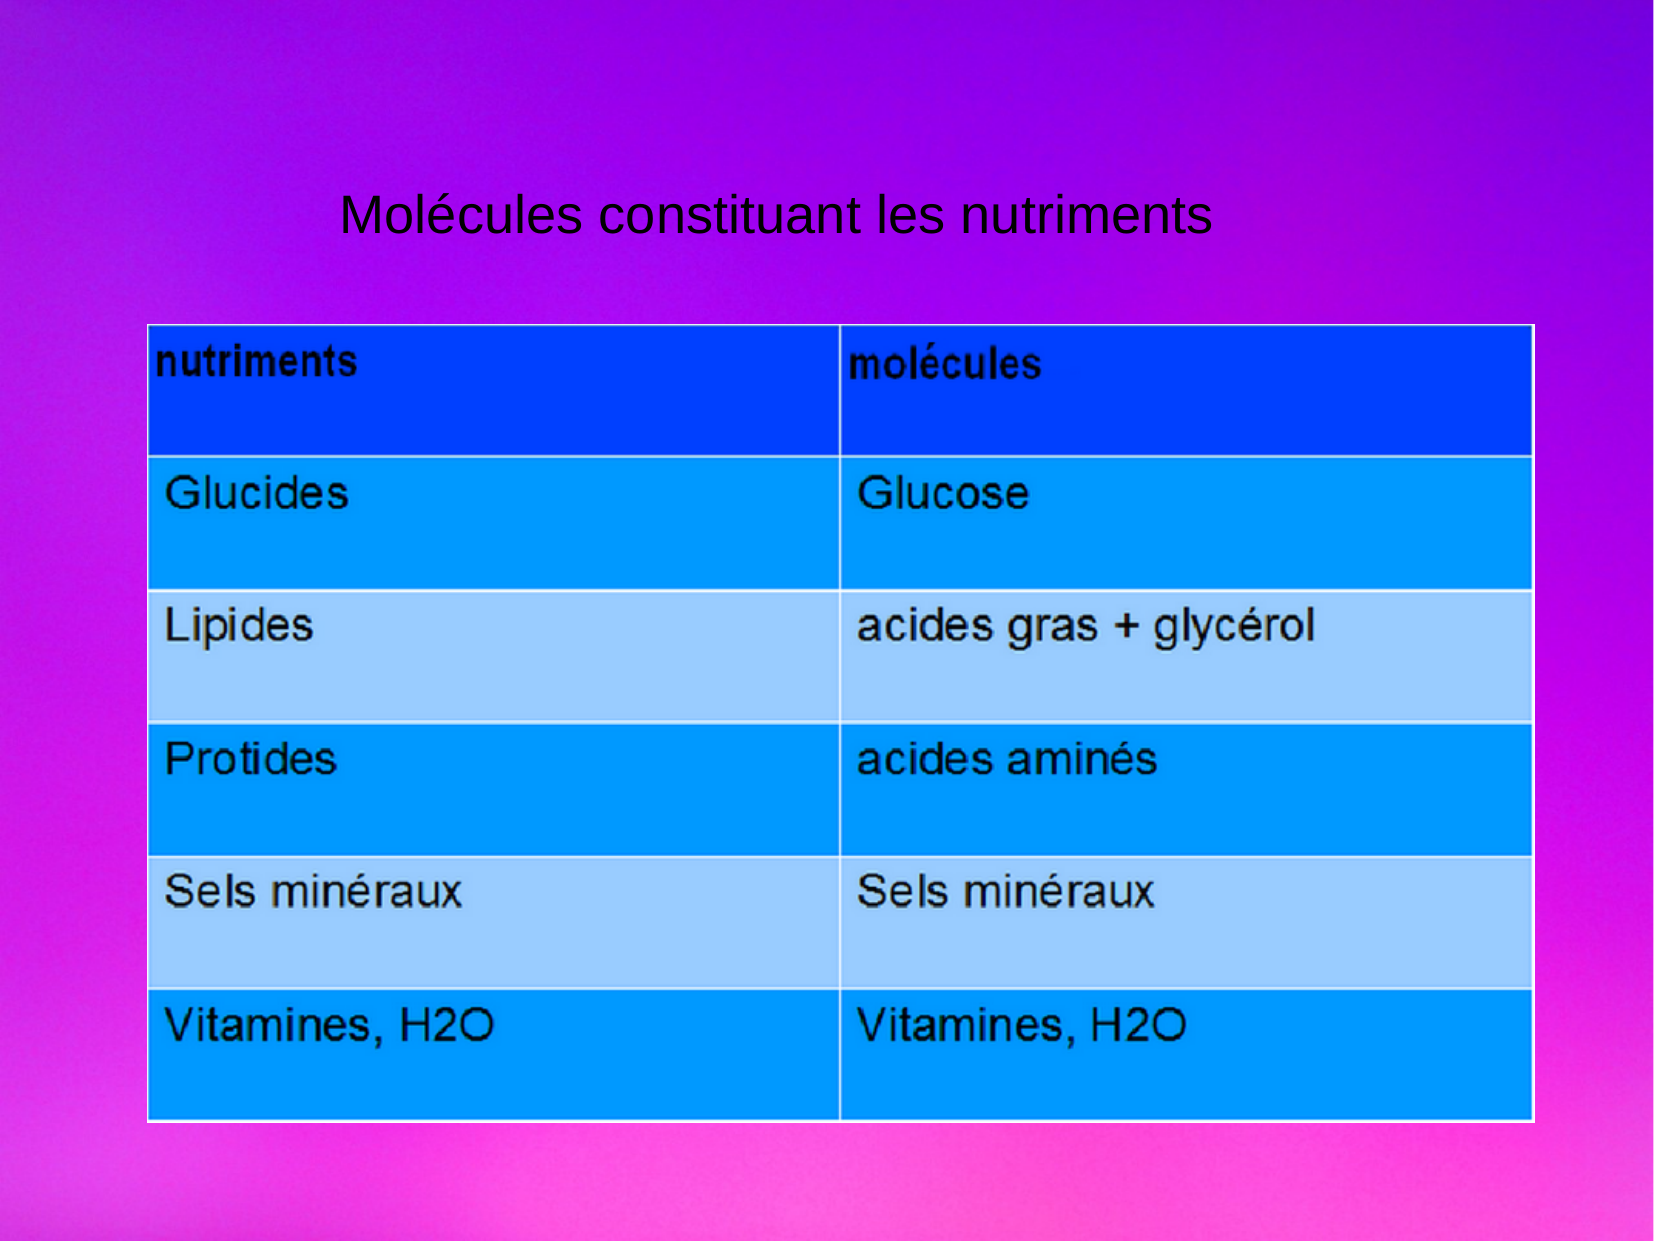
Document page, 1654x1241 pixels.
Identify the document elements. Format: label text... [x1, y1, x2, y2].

picture [0, 0, 1654, 1241]
text_box Molécules constituant les nutriments [324, 177, 1595, 253]
